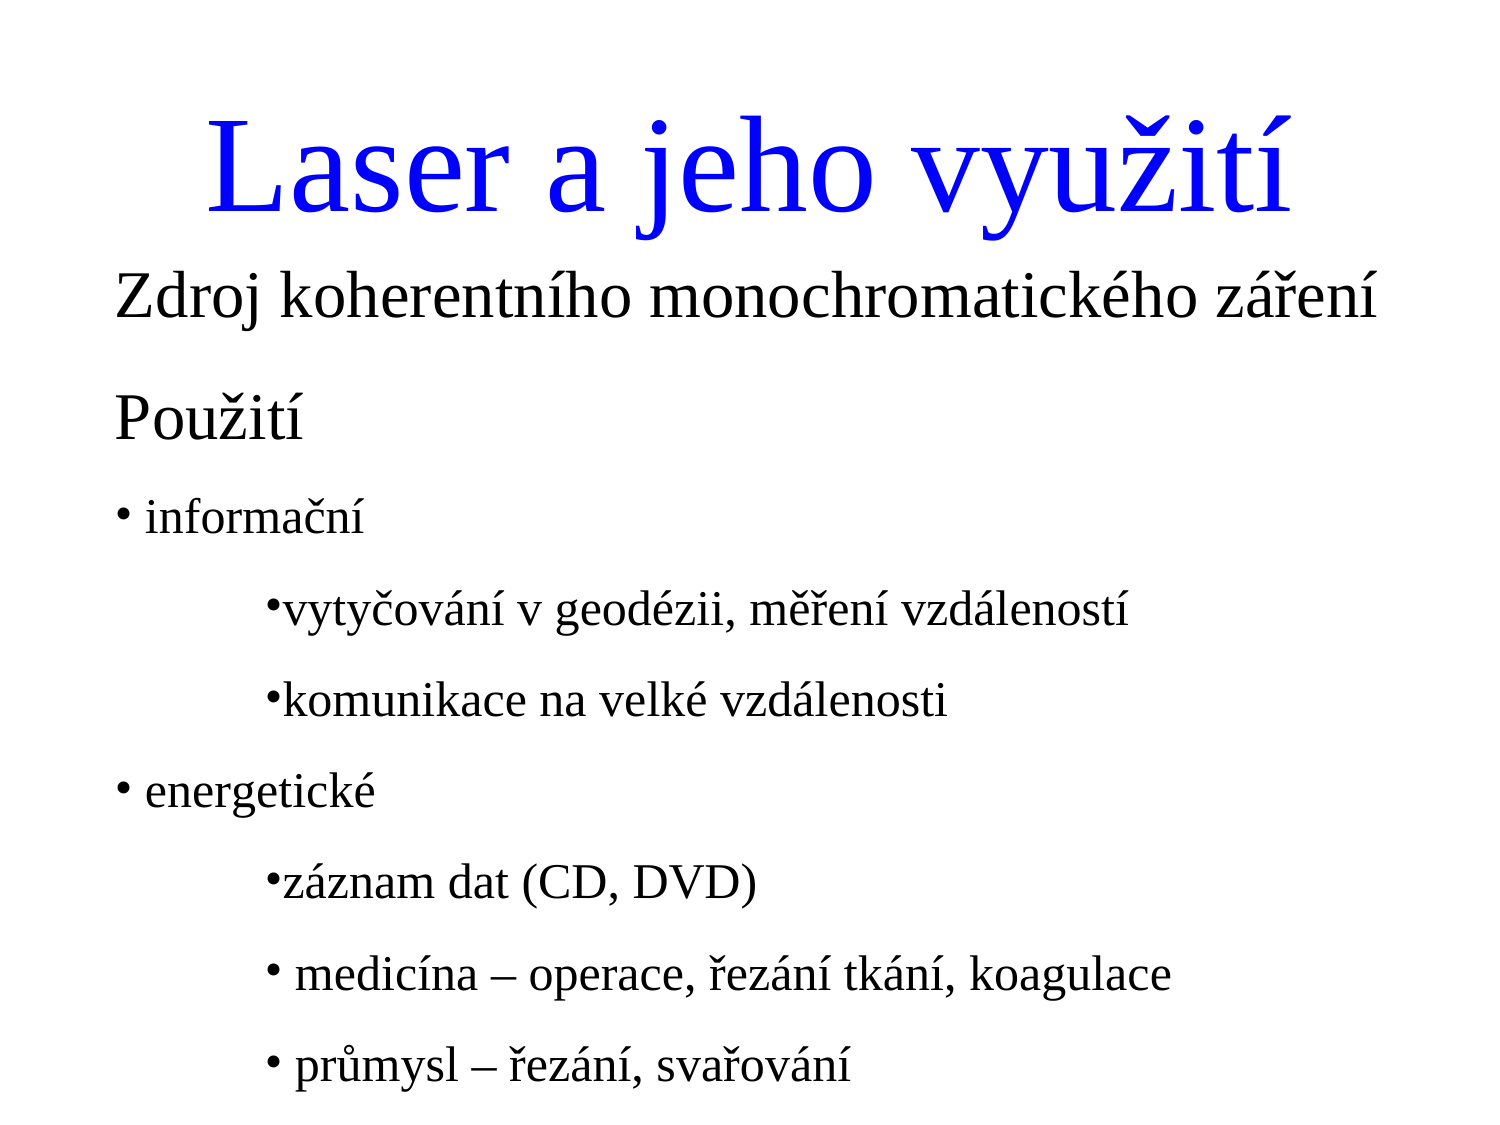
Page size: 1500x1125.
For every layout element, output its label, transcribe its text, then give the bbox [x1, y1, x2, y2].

text_box Laser a jeho využití [88, 66, 1412, 247]
text_box Zdroj koherentního monochromatického záření Použití informační vytyčování v geodézii, měření vzdáleností komunikace na velké vzdálenosti energetické záznam dat (CD, DVD) medicína – operace, řezání tkání, koagulace průmysl – řezání, svařování [100, 243, 1435, 1100]
